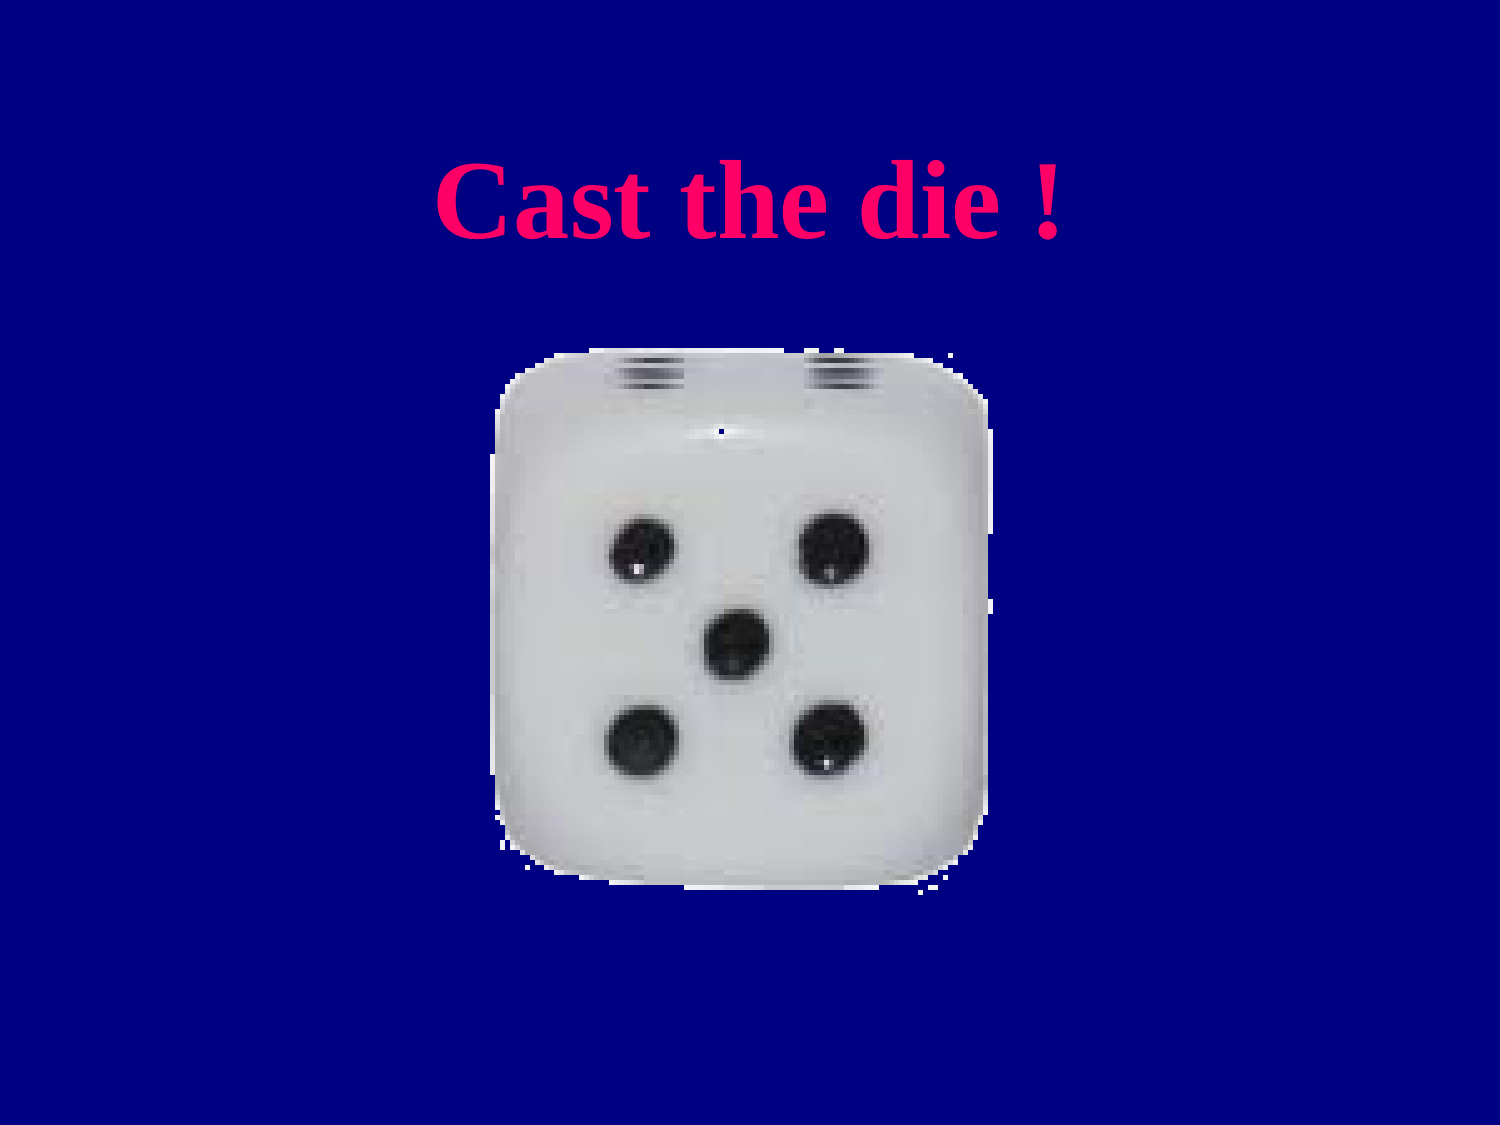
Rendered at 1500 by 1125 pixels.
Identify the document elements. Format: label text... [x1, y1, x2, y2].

picture [474, 312, 1036, 951]
title Cast the die ! [112, 99, 1388, 288]
